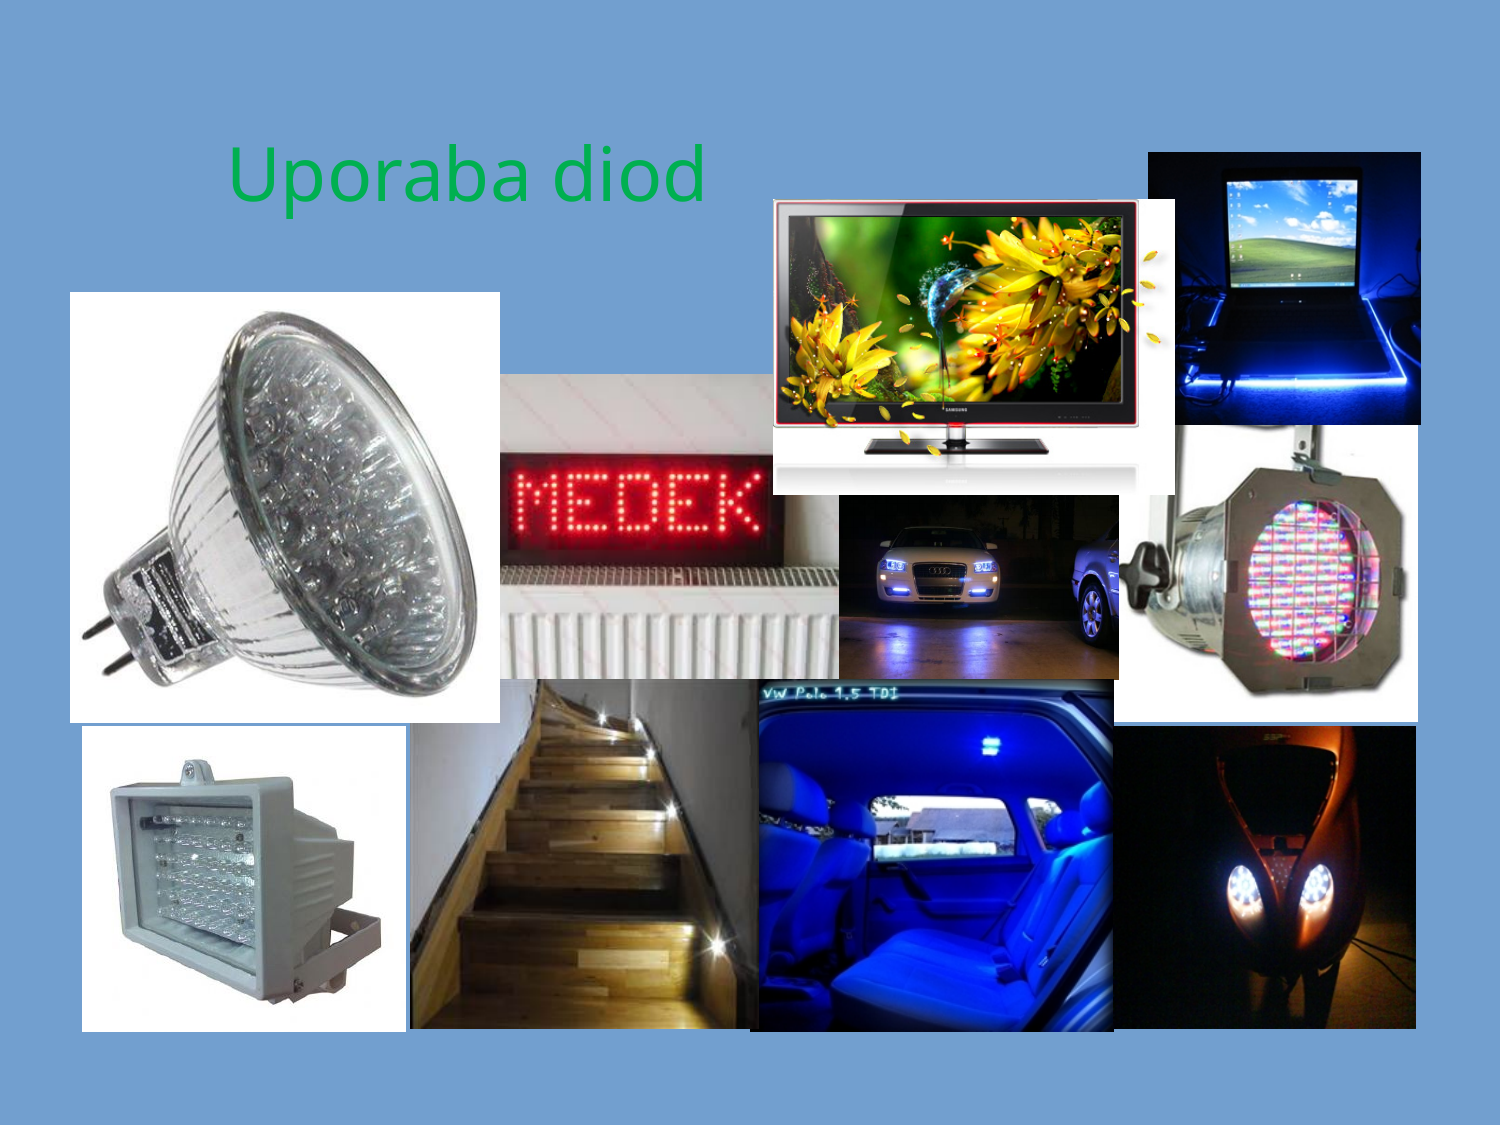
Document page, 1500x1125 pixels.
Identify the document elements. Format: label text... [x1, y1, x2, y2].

title Uporaba diod [210, 105, 1289, 237]
picture [70, 152, 1421, 1032]
picture [82, 726, 406, 1032]
